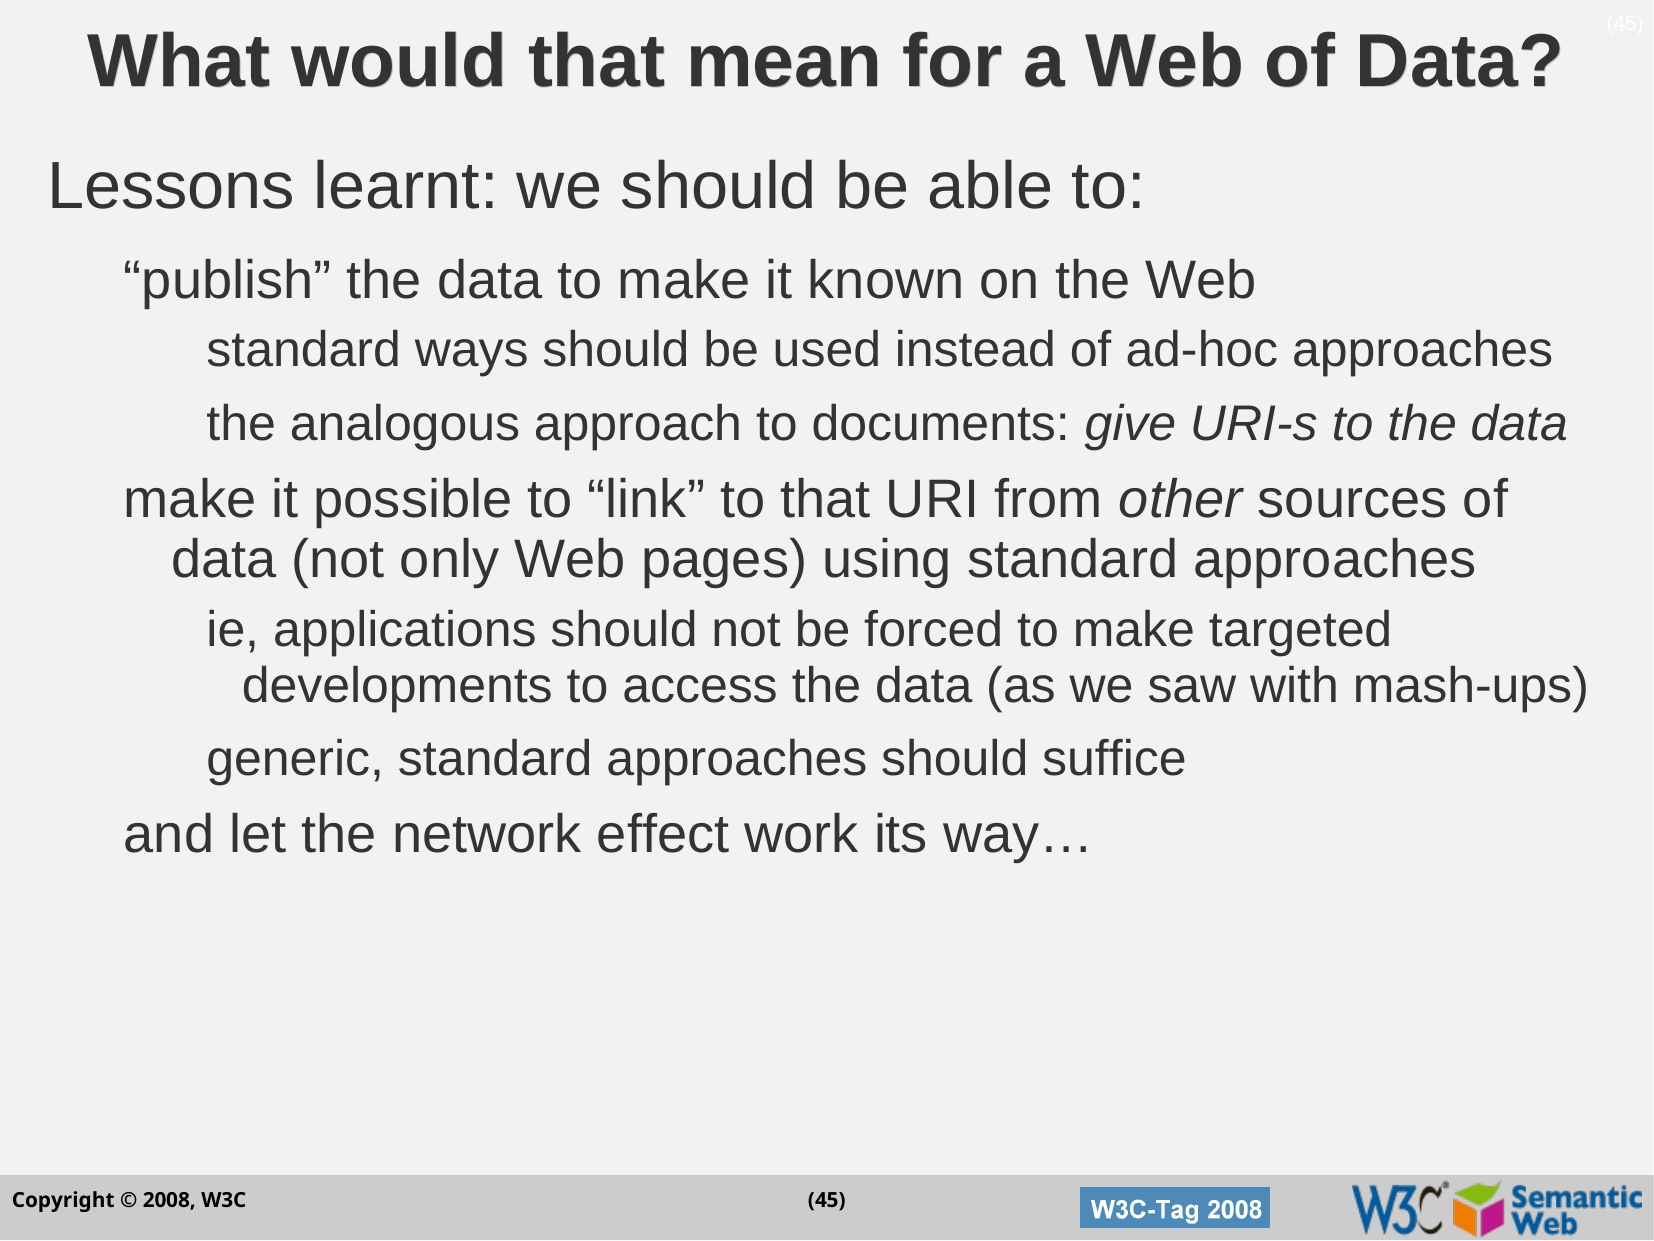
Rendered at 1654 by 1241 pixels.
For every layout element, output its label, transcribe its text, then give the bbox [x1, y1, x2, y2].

list Lessons learnt: we should be able to: “publish” the data to make it known on the Web standard ways should be used instead of ad-hoc approaches the analogous approach to documents: give URI-s to the data make it possible to “link” to that URI from other sources of data (not only Web pages) using standard approaches ie, applications should not be forced to make targeted developments to access the data (as we saw with mash-ups) generic, standard approaches should suffice and let the network effect work its way… [29, 147, 1624, 1134]
picture [1080, 1187, 1270, 1228]
title What would that mean for a Web of Data? [0, 0, 1654, 119]
picture [1352, 1178, 1642, 1237]
